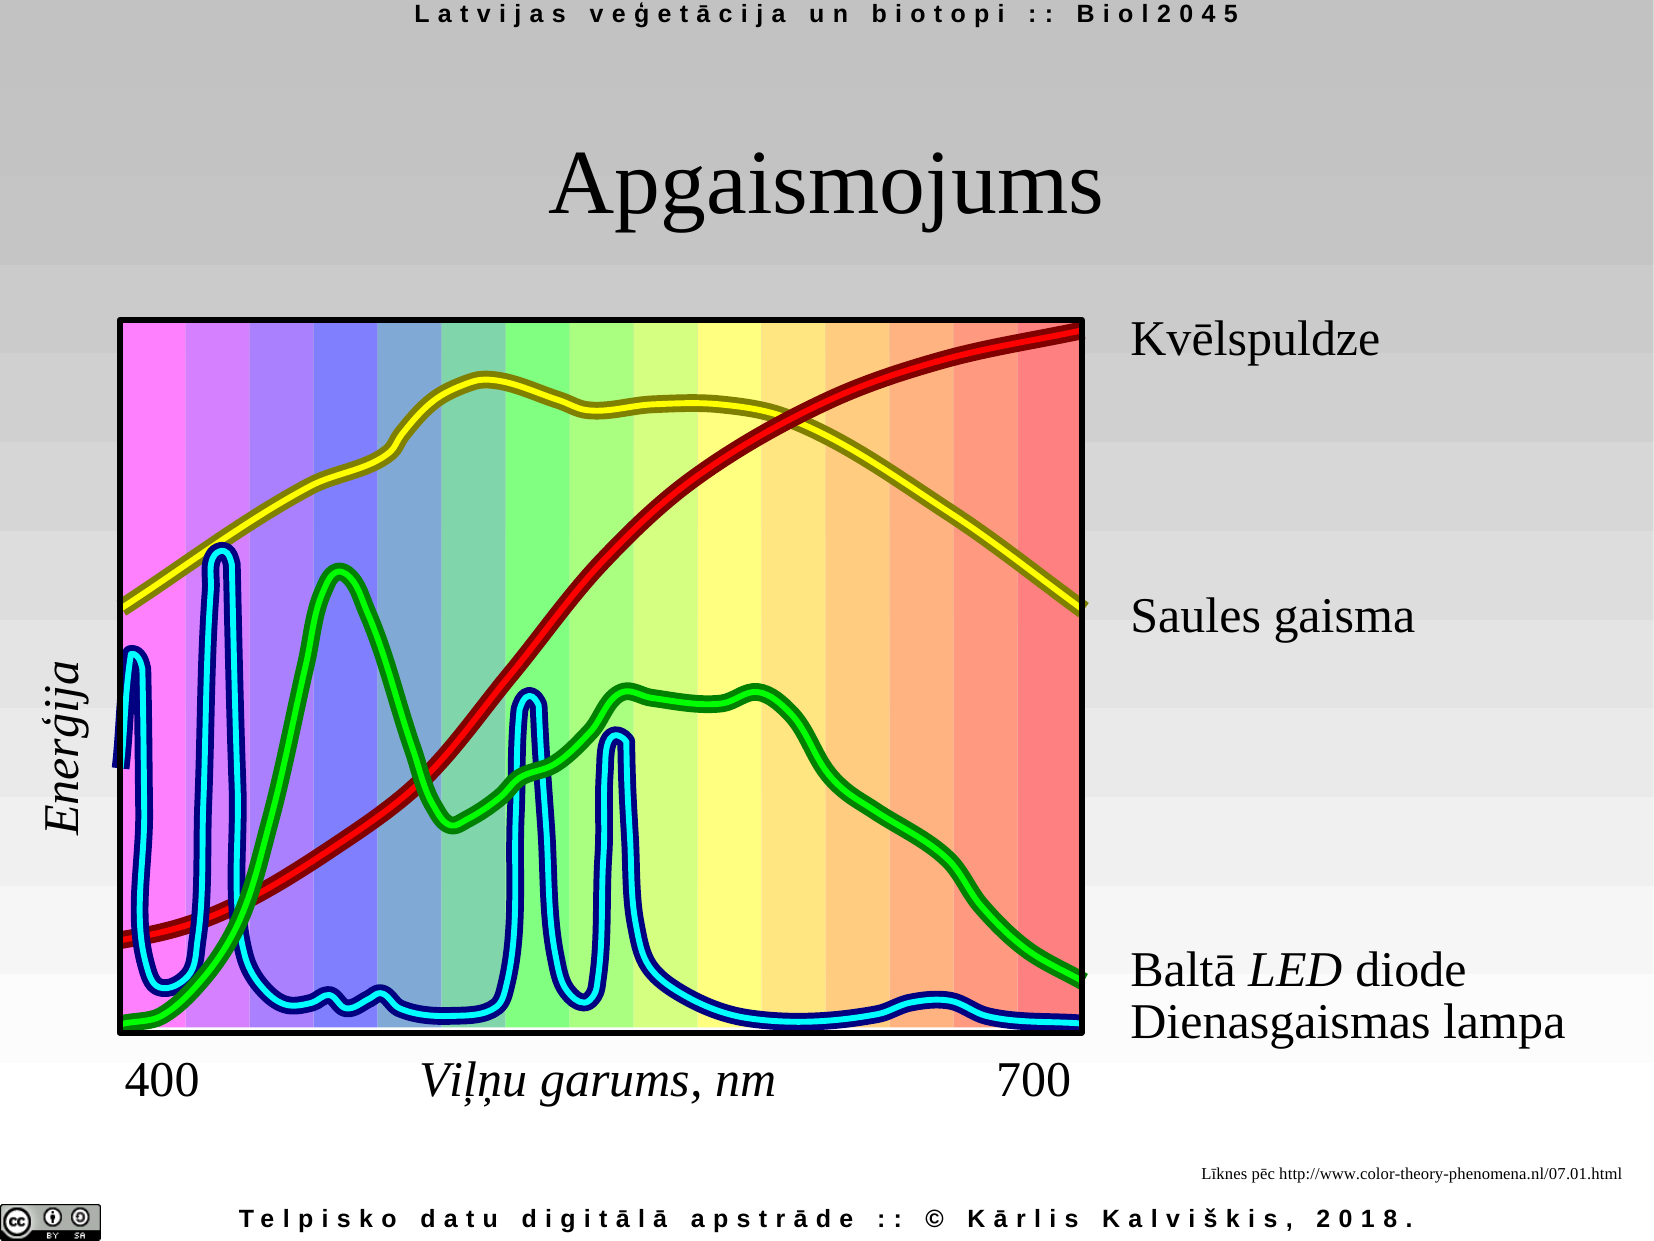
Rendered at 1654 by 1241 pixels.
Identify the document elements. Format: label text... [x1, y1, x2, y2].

text_box [853, 1009, 996, 1028]
text_box [264, 581, 411, 879]
text_box [123, 948, 171, 1014]
text_box [526, 712, 532, 764]
text_box Enerģija [34, 660, 90, 836]
text_box Baltā LED diode [1130, 942, 1467, 998]
text_box 700 [996, 1052, 1072, 1108]
text_box [204, 919, 229, 961]
text_box Dienasgaismas lampa [1130, 993, 1567, 1049]
text_box [248, 797, 507, 1007]
text_box [158, 747, 747, 1028]
text_box Līknes pēc http://www.color-theory-phenomena.nl/07.01.html [1202, 1164, 1624, 1184]
text_box Kvēlspuldze [1130, 311, 1381, 367]
text_box [210, 563, 228, 906]
text_box [233, 389, 766, 872]
text_box [552, 735, 601, 993]
text_box Viļņu garums, nm [419, 1052, 777, 1108]
text_box [123, 323, 1068, 595]
text_box [601, 701, 1079, 1014]
text_box [813, 341, 1079, 594]
text_box 400 [124, 1052, 200, 1108]
text_box [433, 430, 1079, 968]
text_box [123, 566, 202, 925]
text_box [123, 726, 135, 930]
title Apgaismojums [29, 49, 1625, 296]
text_box [151, 935, 189, 979]
text_box Saules gaisma [1130, 588, 1416, 644]
picture [0, 0, 1654, 1241]
